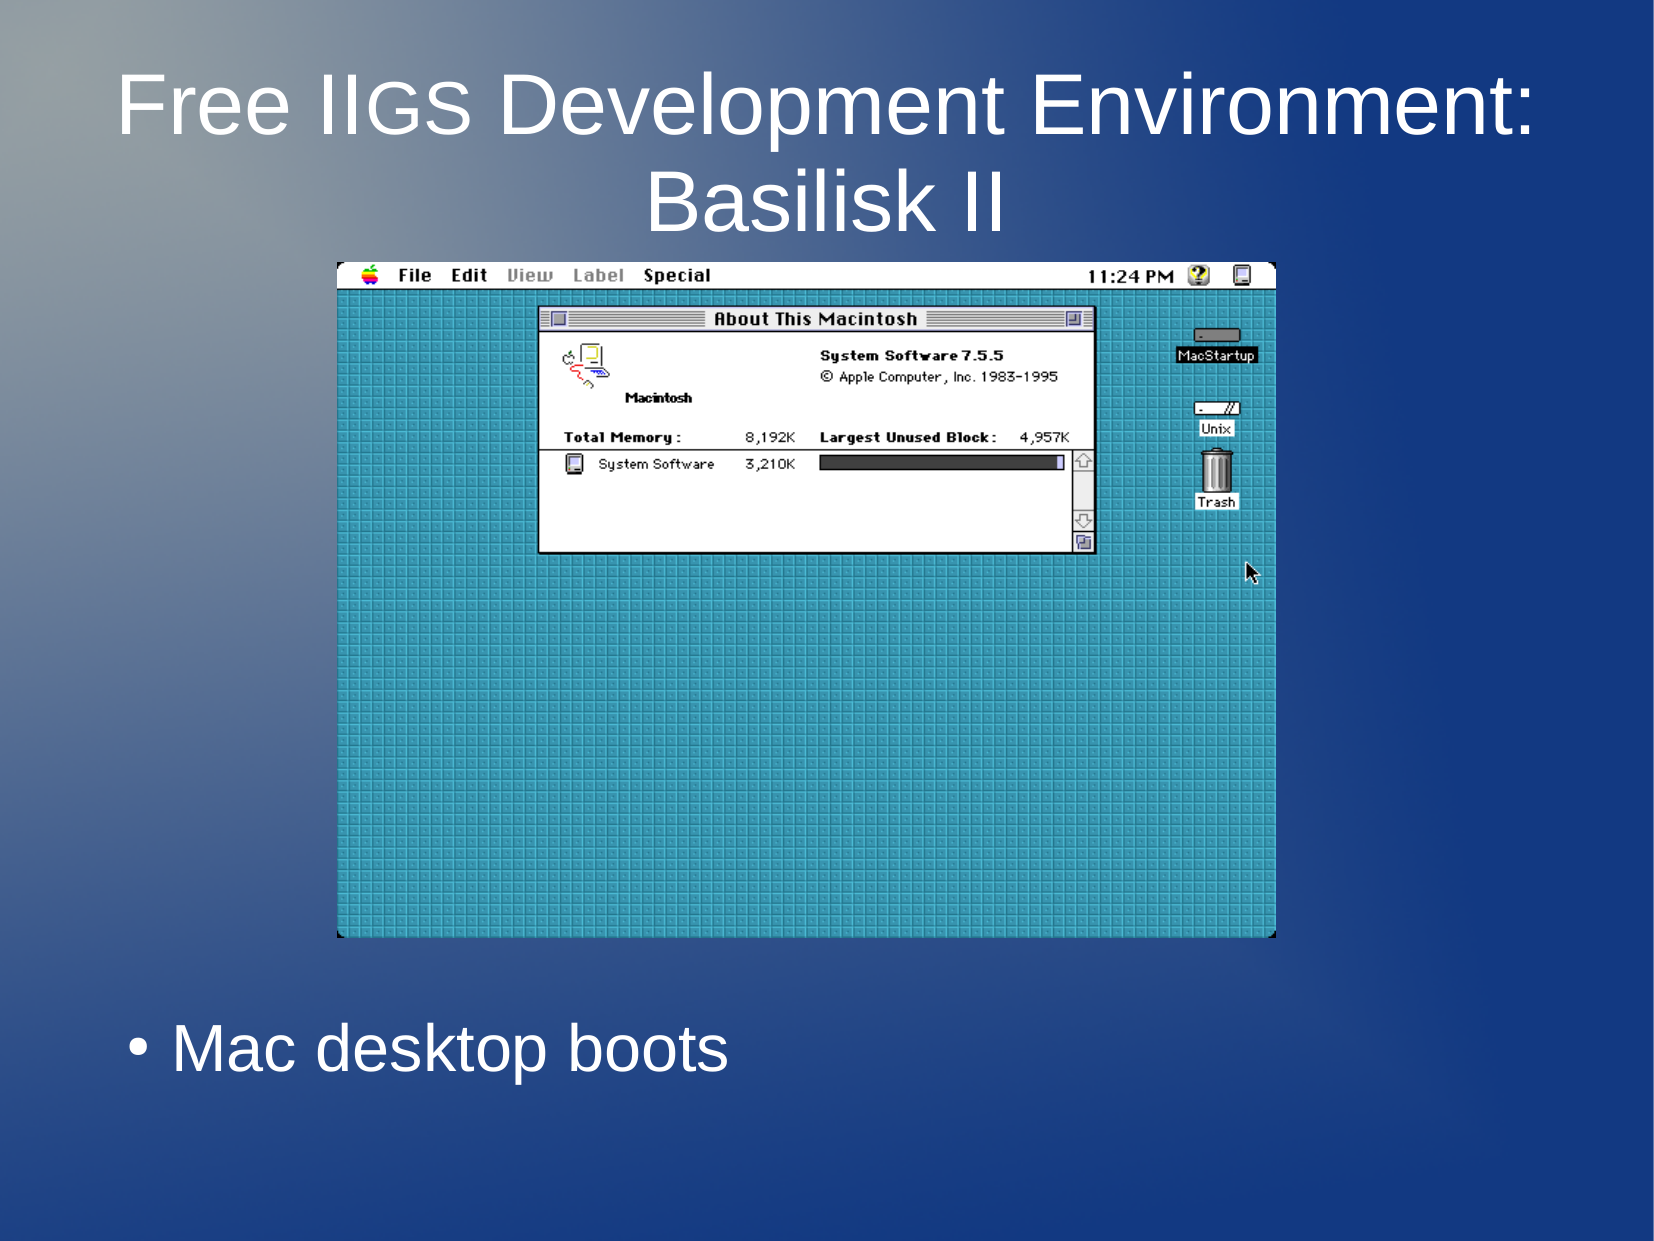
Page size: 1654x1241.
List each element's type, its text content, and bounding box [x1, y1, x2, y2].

subtitle Mac desktop boots [86, 337, 1576, 1086]
picture [0, 0, 1654, 1241]
title Free IIGS Development Environment: Basilisk II [82, 49, 1571, 257]
